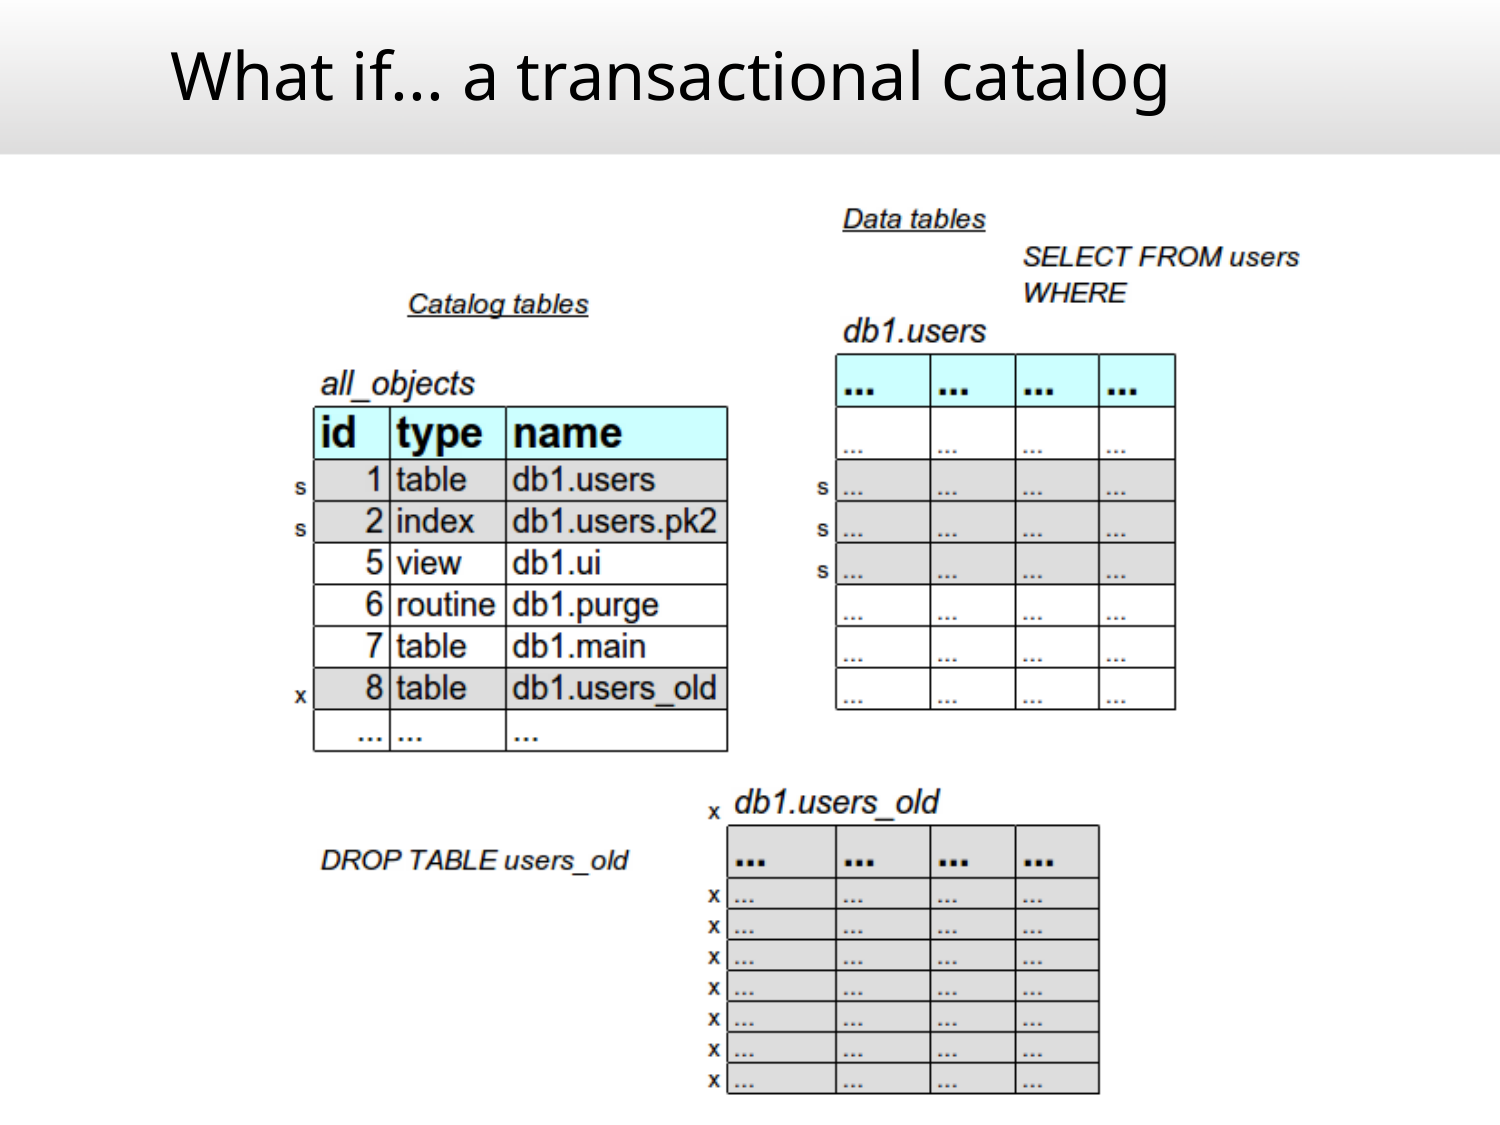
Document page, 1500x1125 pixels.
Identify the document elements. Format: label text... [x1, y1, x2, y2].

picture [0, 0, 1500, 1125]
title What if... a transactional catalog [170, 28, 1474, 121]
